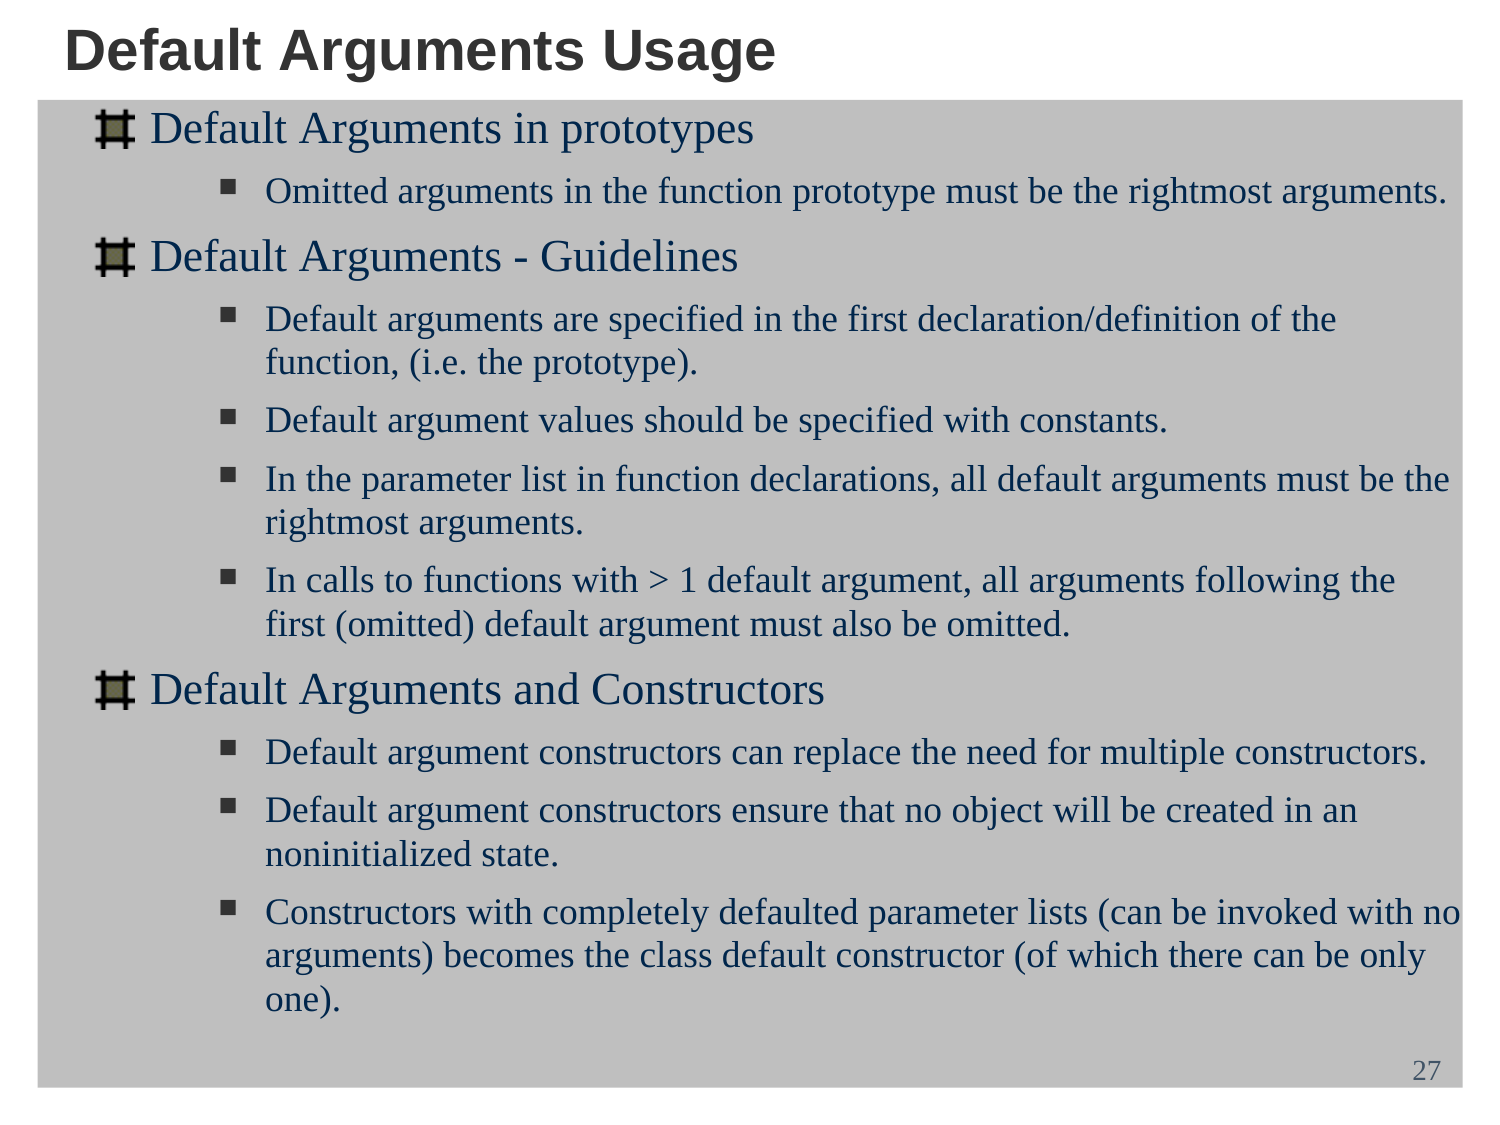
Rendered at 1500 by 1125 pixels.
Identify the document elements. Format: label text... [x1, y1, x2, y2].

title Default Arguments Usage [50, 0, 1450, 91]
list Default Arguments in prototypes Omitted arguments in the function prototype must be the rightmost arguments. Default Arguments - Guidelines Default arguments are specified in the first declaration/definition of the function, (i.e. the prototype). Default argument values should be specified with constants. In the parameter list in function declarations, all default arguments must be the rightmost arguments. In calls to functions with > 1 default argument, all arguments following the first (omitted) default argument must also be omitted. Default Arguments and Constructors Default argument constructors can replace the need for multiple constructors. Default argument constructors ensure that no object will be created in an noninitialized state. Constructors with completely defaulted parameter lists (can be invoked with no arguments) becomes the class default constructor (of which there can be only one). [37, 99, 1463, 1088]
